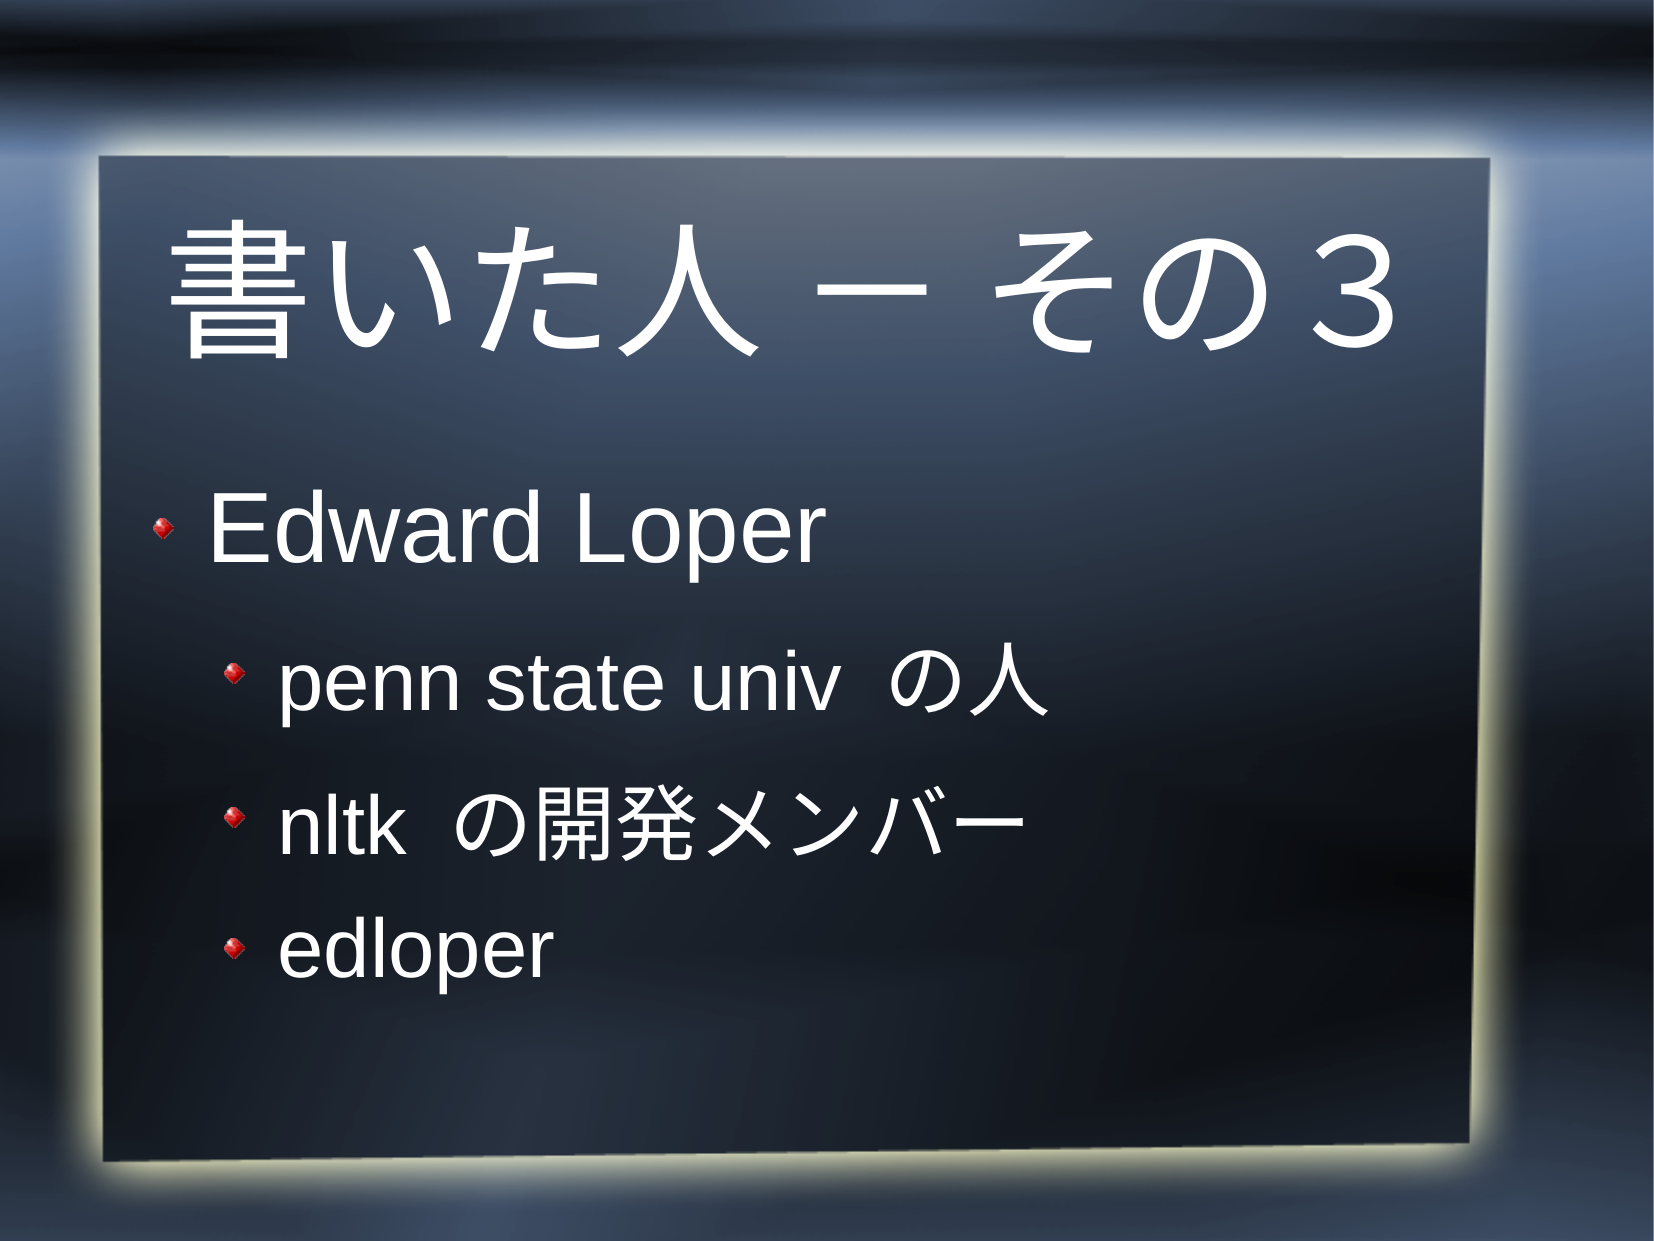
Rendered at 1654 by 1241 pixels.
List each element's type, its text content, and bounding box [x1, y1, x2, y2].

title 書いた人 － その３ [88, 177, 1506, 384]
picture [0, 0, 1654, 1241]
list Edward Loper penn state univ の人 nltk の開発メンバー edloper [135, 472, 1447, 1114]
